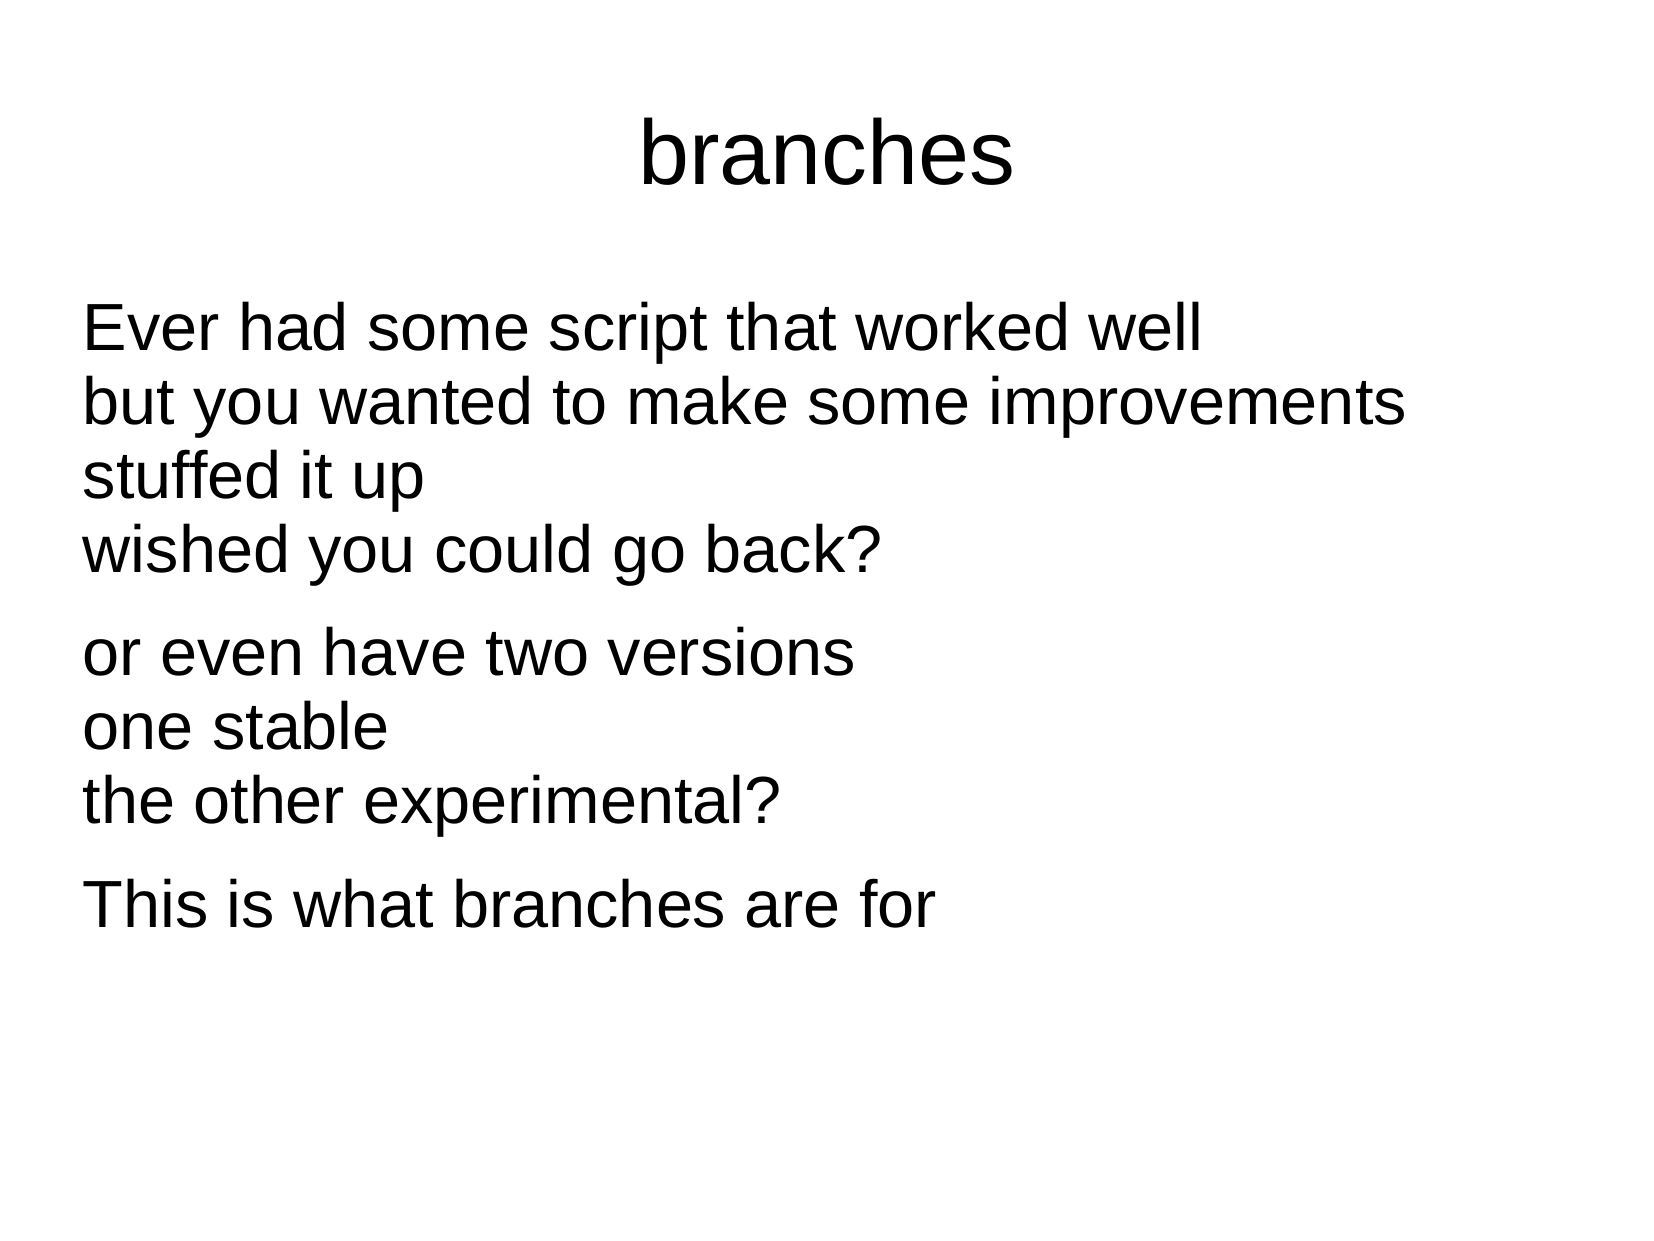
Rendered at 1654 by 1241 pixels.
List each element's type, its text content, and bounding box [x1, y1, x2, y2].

title branches [82, 49, 1571, 257]
list Ever had some script that worked well but you wanted to make some improvements stuffed it up wished you could go back? or even have two versions one stable the other experimental? This is what branches are for [82, 290, 1571, 1010]
